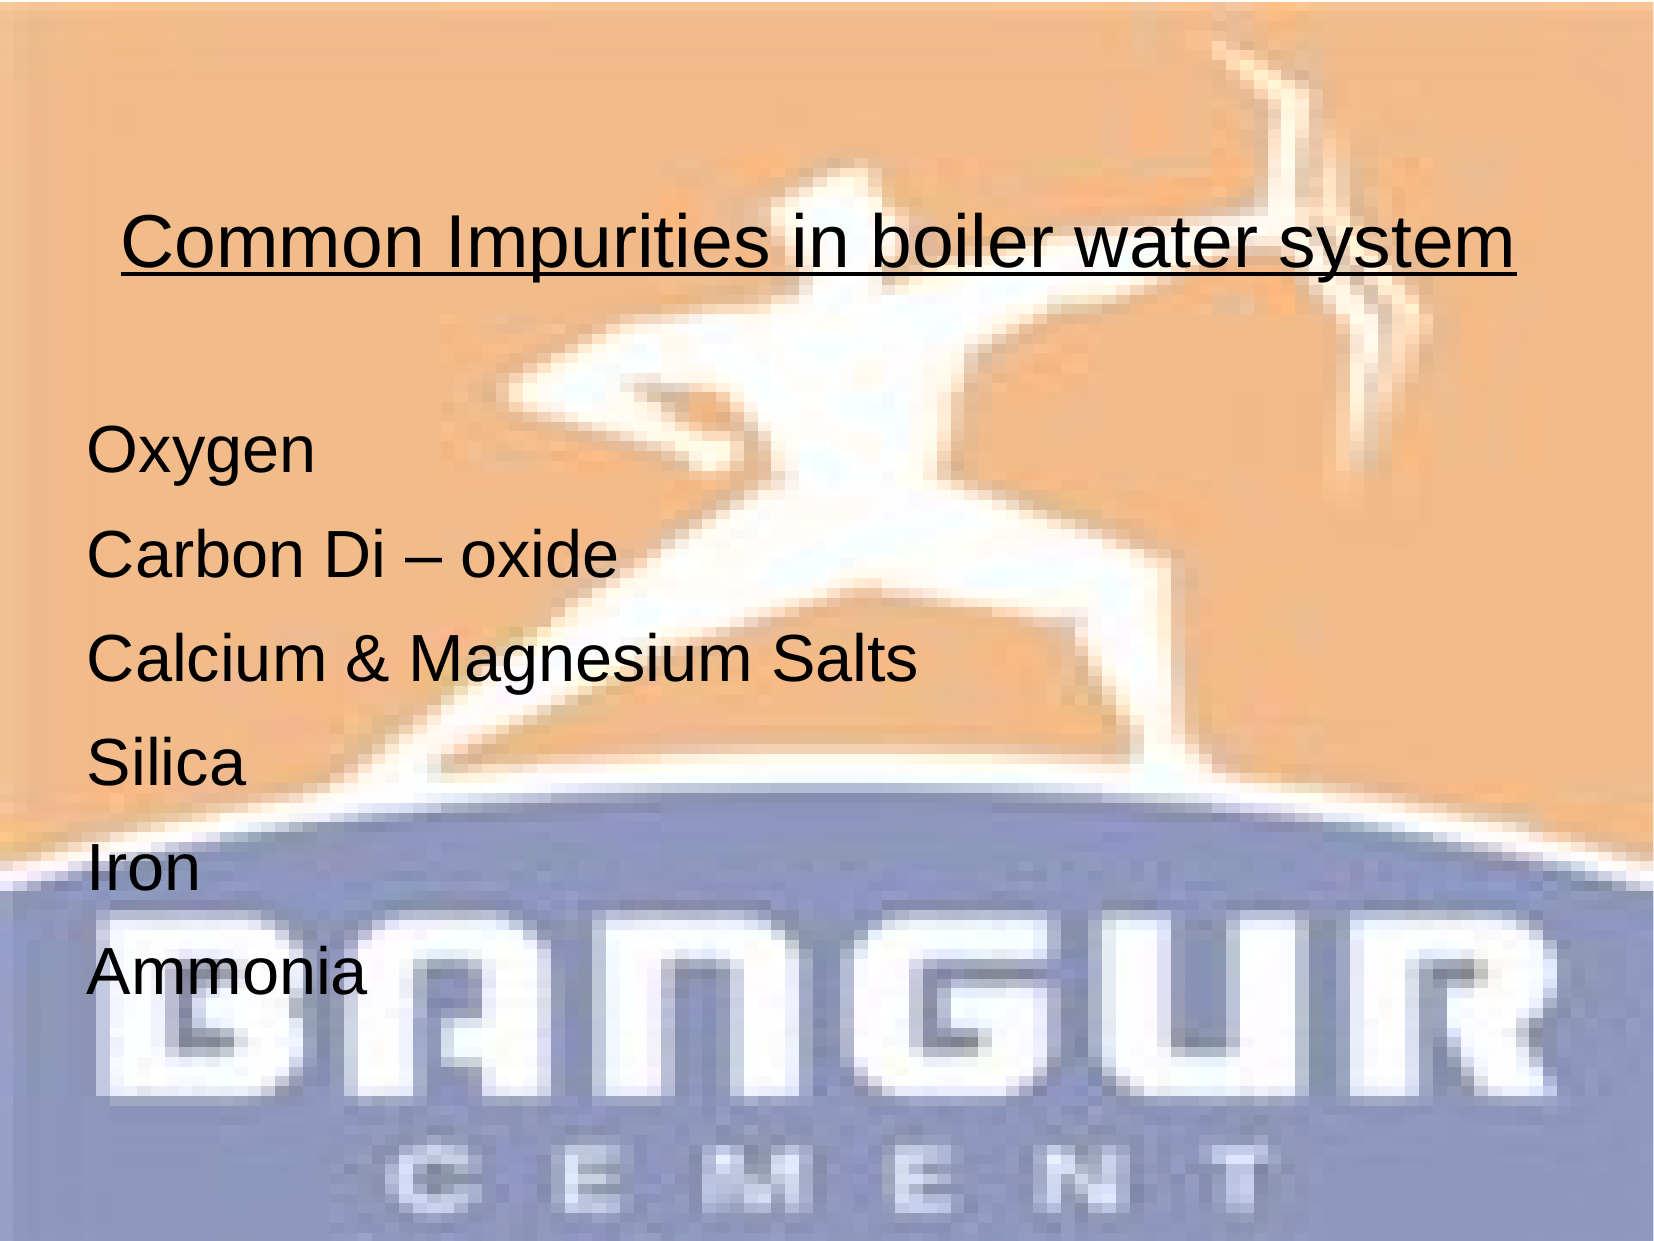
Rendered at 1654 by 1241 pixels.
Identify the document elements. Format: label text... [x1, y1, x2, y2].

title Common Impurities in boiler water system [75, 145, 1564, 338]
picture [0, 2, 1654, 1241]
list Oxygen Carbon Di – oxide Calcium & Magnesium Salts Silica Iron Ammonia [86, 412, 1576, 1217]
